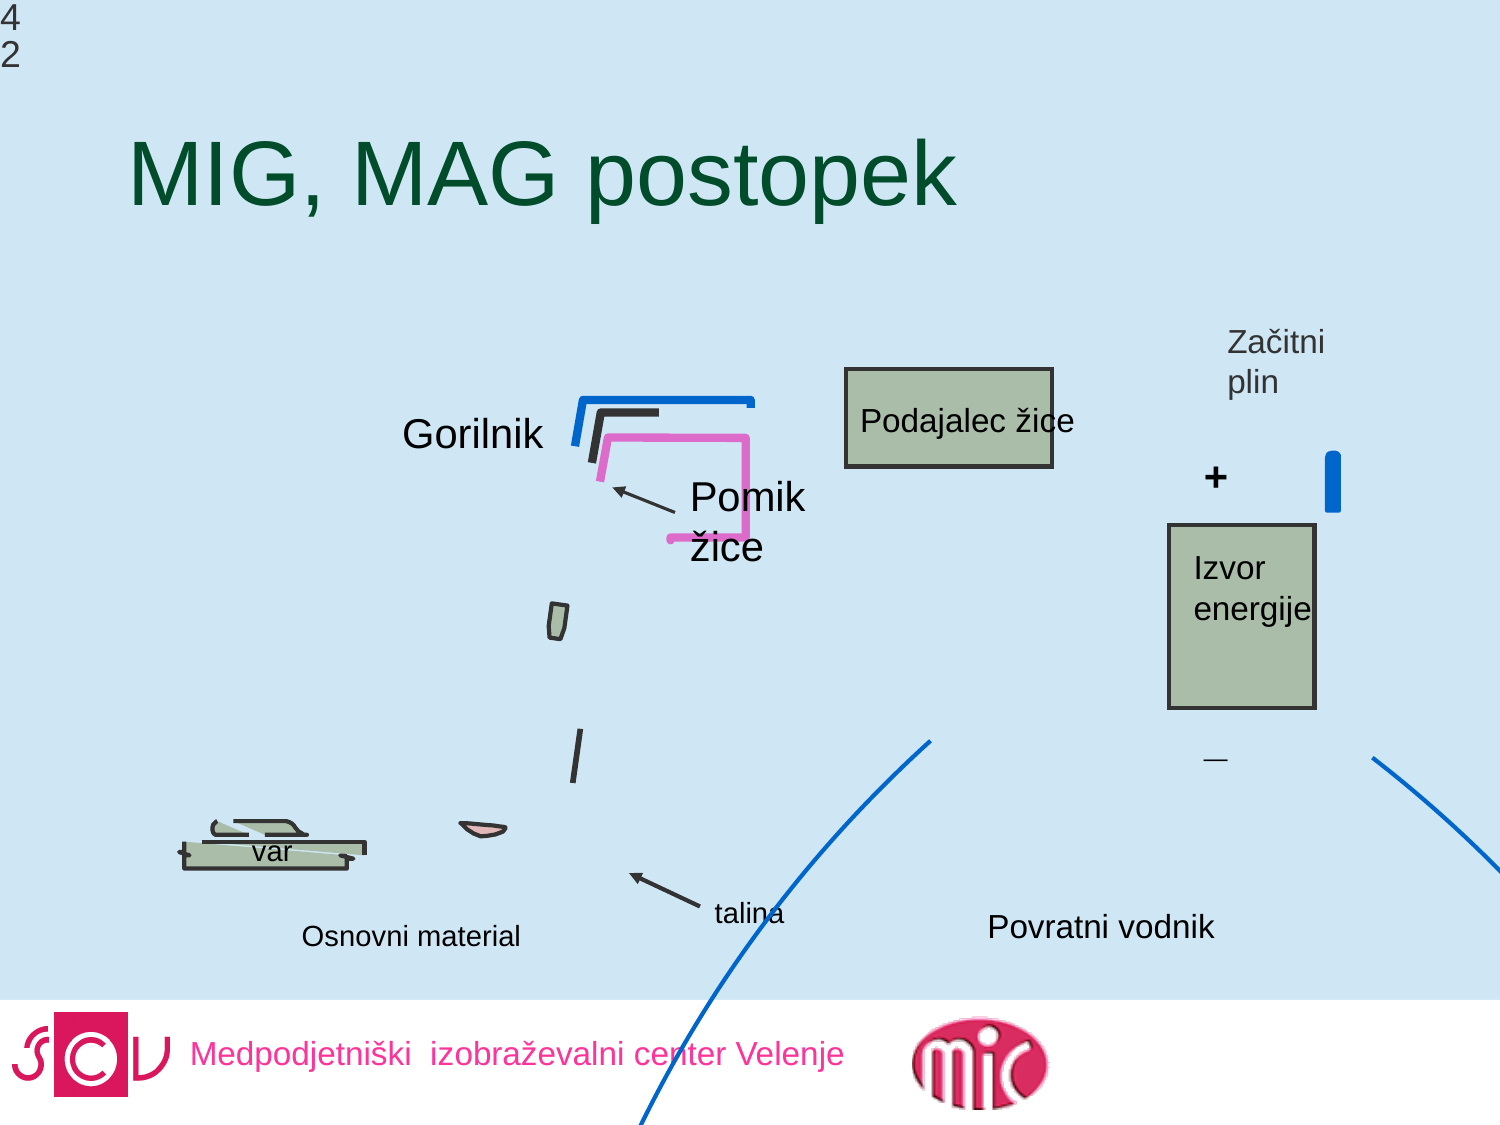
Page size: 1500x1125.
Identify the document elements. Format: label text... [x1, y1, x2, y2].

text_box Povratni vodnik [972, 897, 1231, 953]
text_box [212, 821, 236, 835]
text_box Gorilnik [387, 399, 571, 465]
text_box [1327, 452, 1339, 511]
text_box [572, 730, 581, 781]
text_box + [1189, 442, 1244, 508]
text_box [308, 841, 365, 869]
text_box [460, 823, 506, 837]
text_box Osnovni material [286, 910, 537, 960]
text_box [548, 603, 568, 640]
text_box talina [699, 887, 788, 937]
text_box Izvor energije [1178, 539, 1327, 634]
text_box var [236, 824, 308, 875]
text_box [845, 447, 1052, 467]
text_box talina [758, 887, 800, 937]
text_box Začitni plin [1212, 312, 1388, 408]
picture [912, 1012, 1050, 1110]
text_box _ [1189, 707, 1243, 772]
text_box Pomik žice [674, 462, 833, 578]
text_box Podajalec žice [845, 391, 1090, 447]
title MIG, MAG postopek [112, 75, 1388, 263]
text_box [179, 841, 236, 869]
text_box [845, 368, 1052, 391]
text_box [1168, 524, 1315, 709]
picture [12, 1012, 170, 1097]
